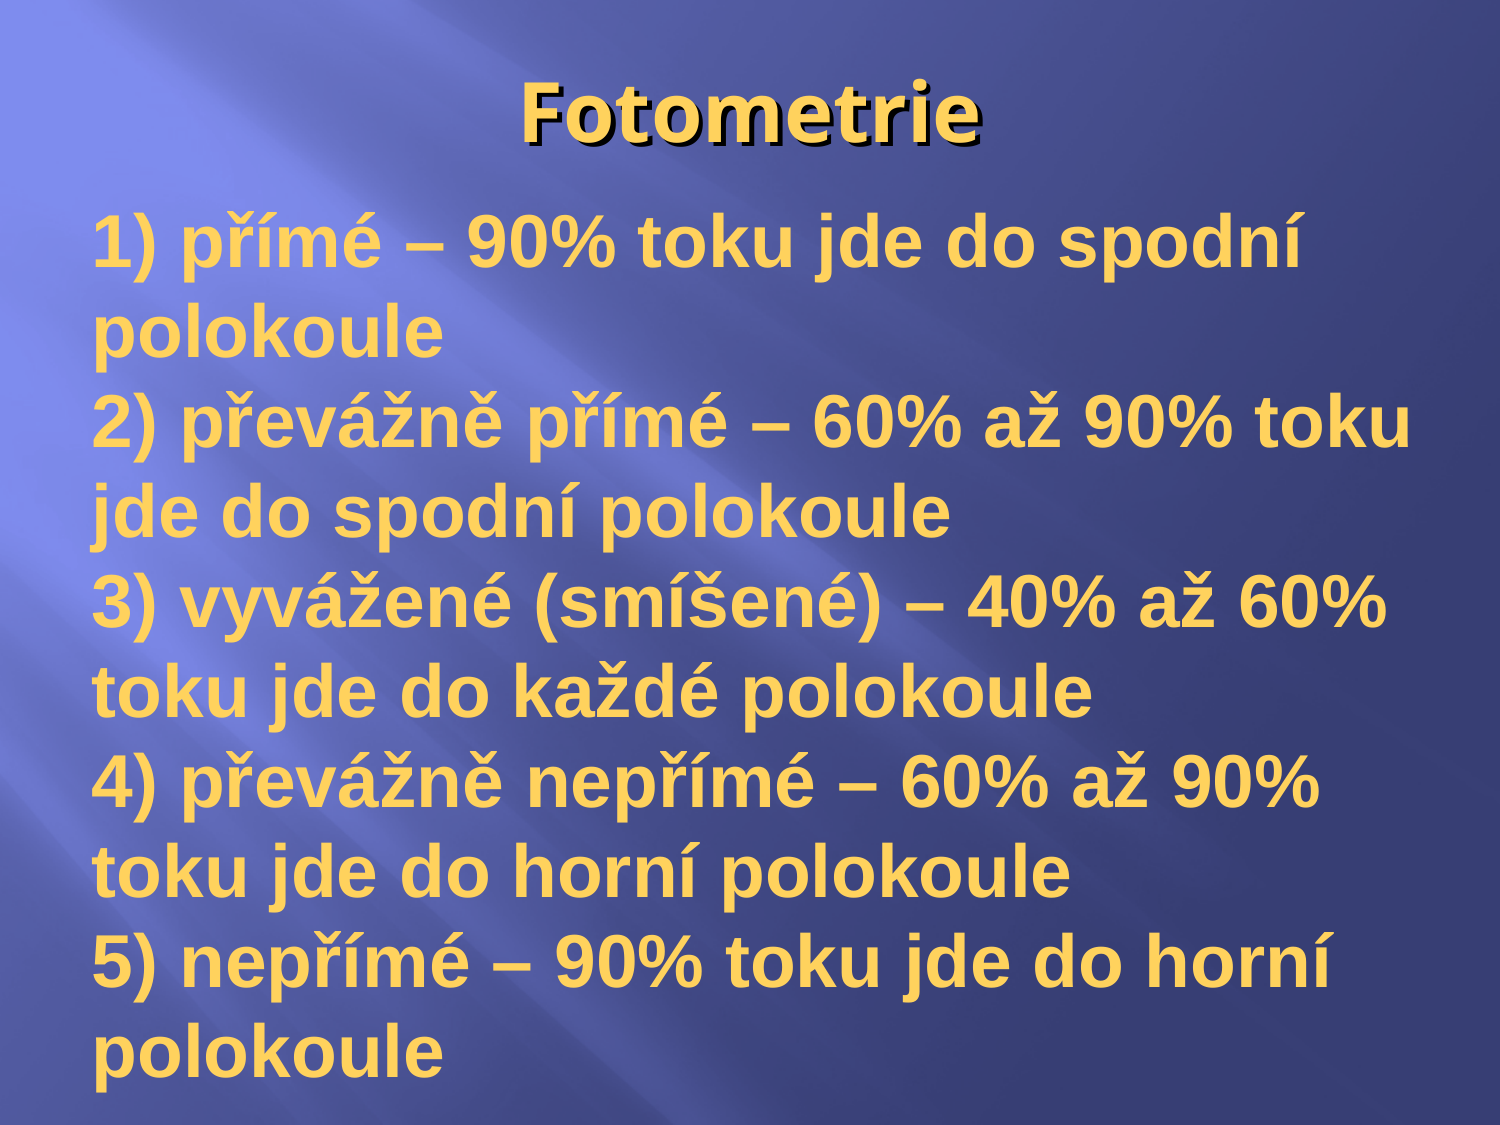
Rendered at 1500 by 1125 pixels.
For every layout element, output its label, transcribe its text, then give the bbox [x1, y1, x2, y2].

text_box 1) přímé – 90% toku jde do spodní polokoule 2) převážně přímé – 60% až 90% toku jde do spodní polokoule 3) vyvážené (smíšené) – 40% až 60% toku jde do každé polokoule 4) převážně nepřímé – 60% až 90% toku jde do horní polokoule 5) nepřímé – 90% toku jde do horní polokoule [76, 184, 1459, 1071]
title Fotometrie [75, 45, 1426, 173]
